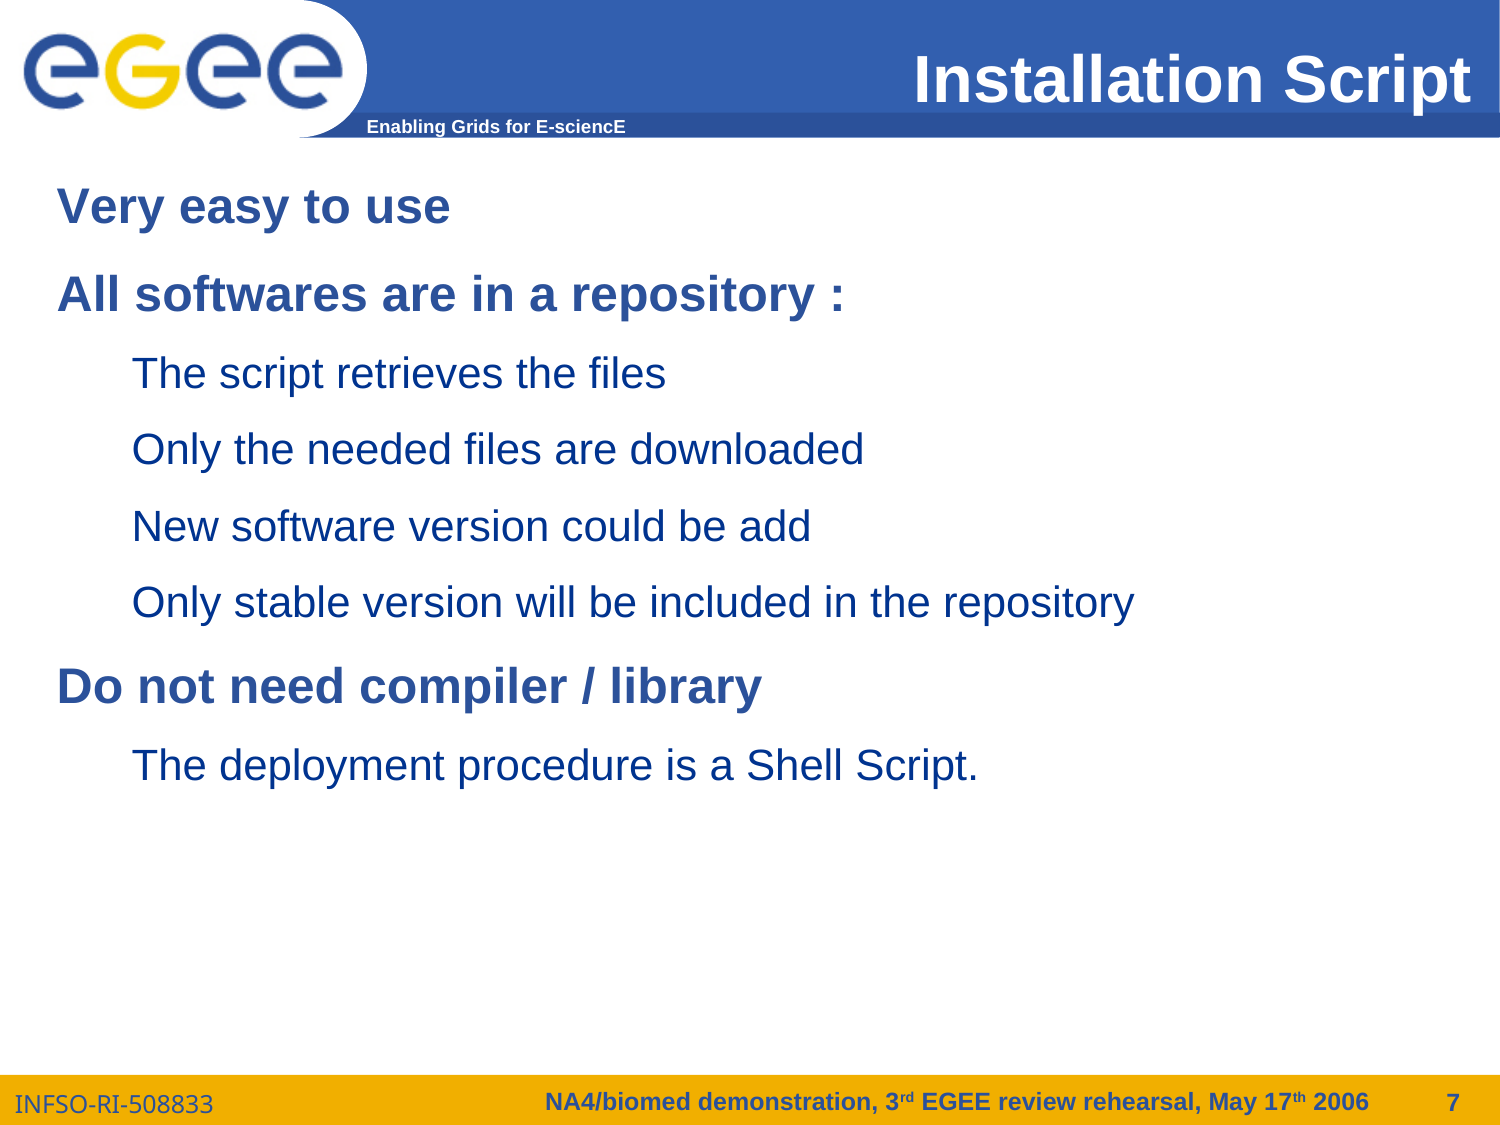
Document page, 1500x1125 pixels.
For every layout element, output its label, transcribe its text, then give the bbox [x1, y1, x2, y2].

picture [18, 30, 349, 112]
list Very easy to use All softwares are in a repository : The script retrieves the files Only the needed files are downloaded New software version could be add Only stable version will be included in the repository Do not need compiler / library The deployment procedure is a Shell Script. [56, 159, 1465, 1050]
title Installation Script [369, 10, 1474, 124]
